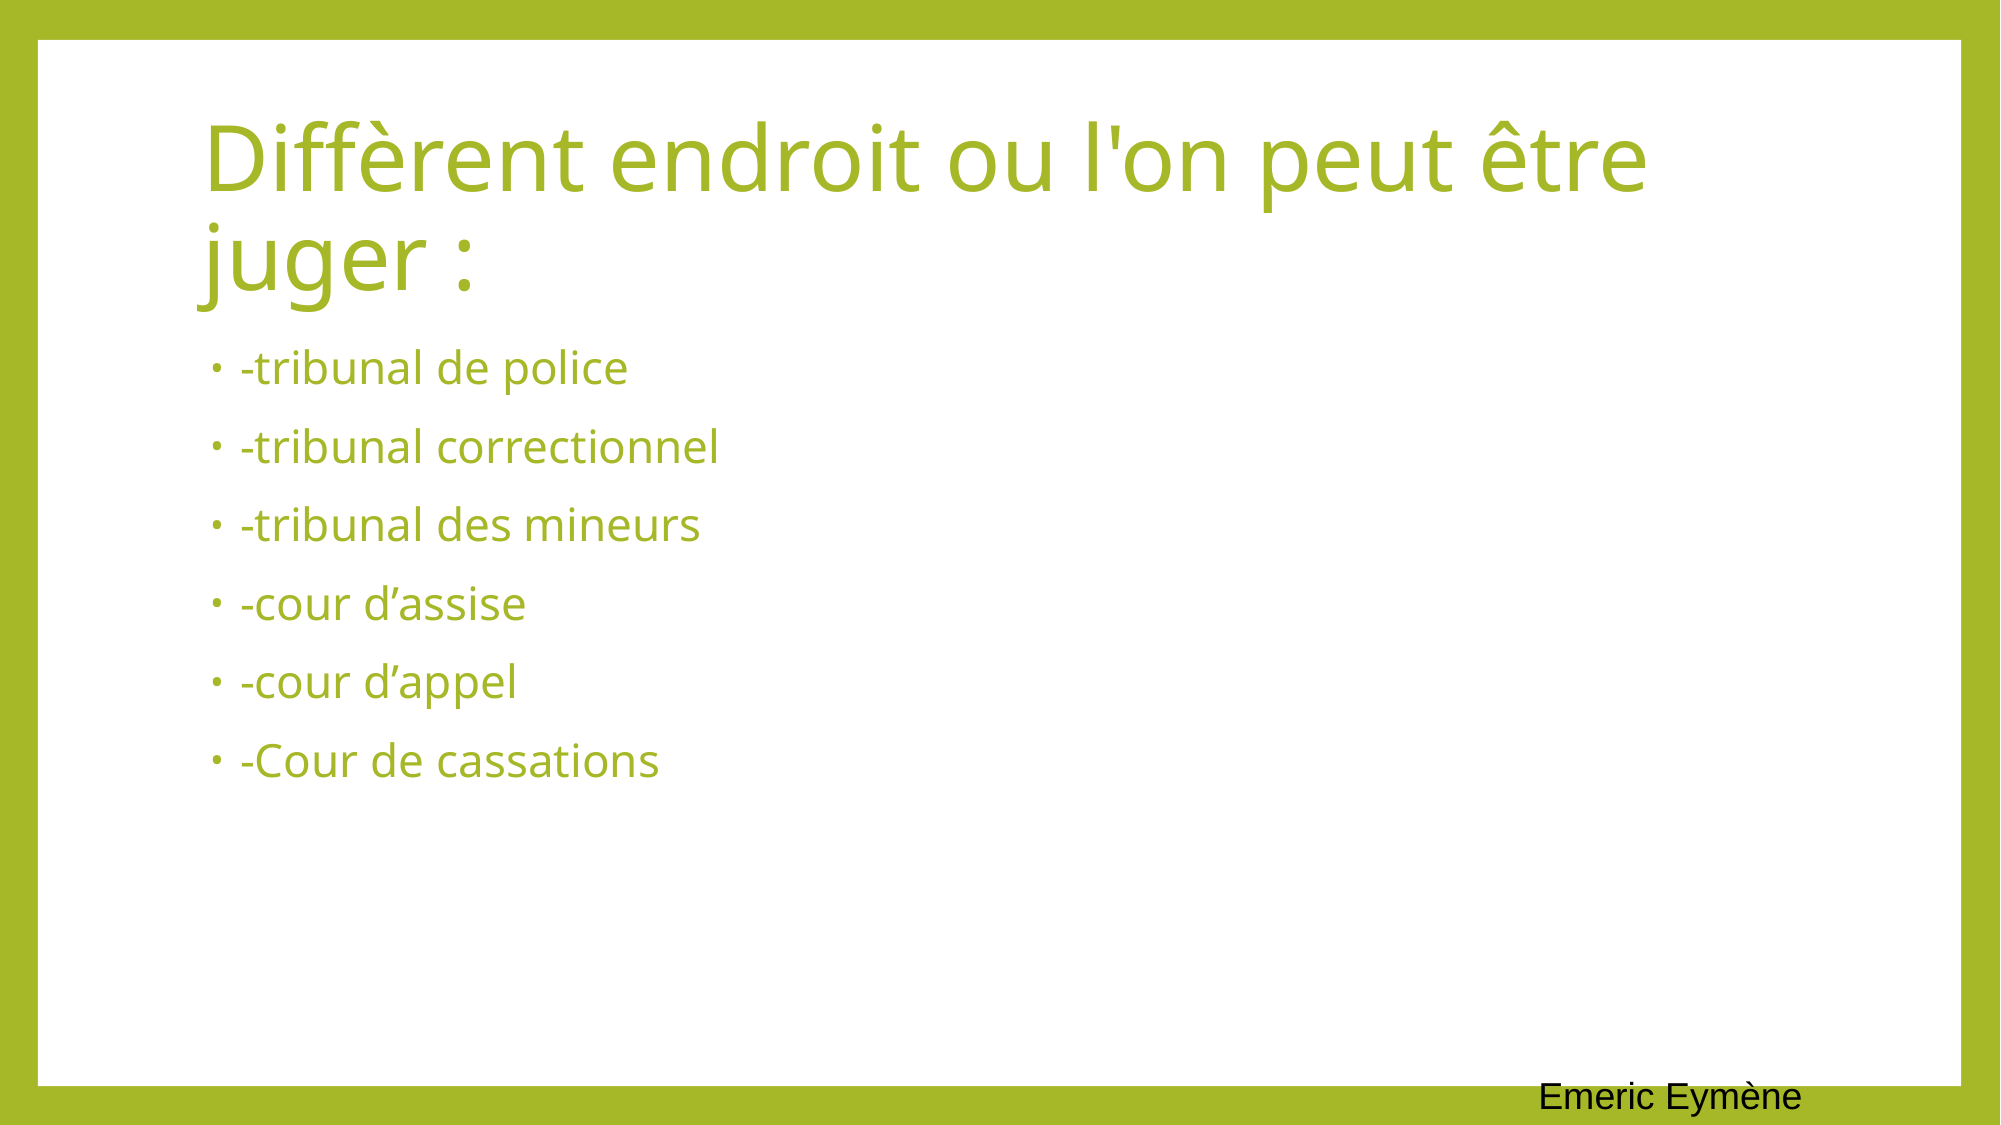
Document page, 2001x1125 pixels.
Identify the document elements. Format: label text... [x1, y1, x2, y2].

title Diffèrent endroit ou l'on peut être juger : [187, 99, 1808, 323]
list -tribunal de police -tribunal correctionnel -tribunal des mineurs -cour d’assise -cour d’appel -Cour de cassations [187, 337, 1808, 1000]
text_box Emeric Eymène [1523, 1068, 1997, 1125]
